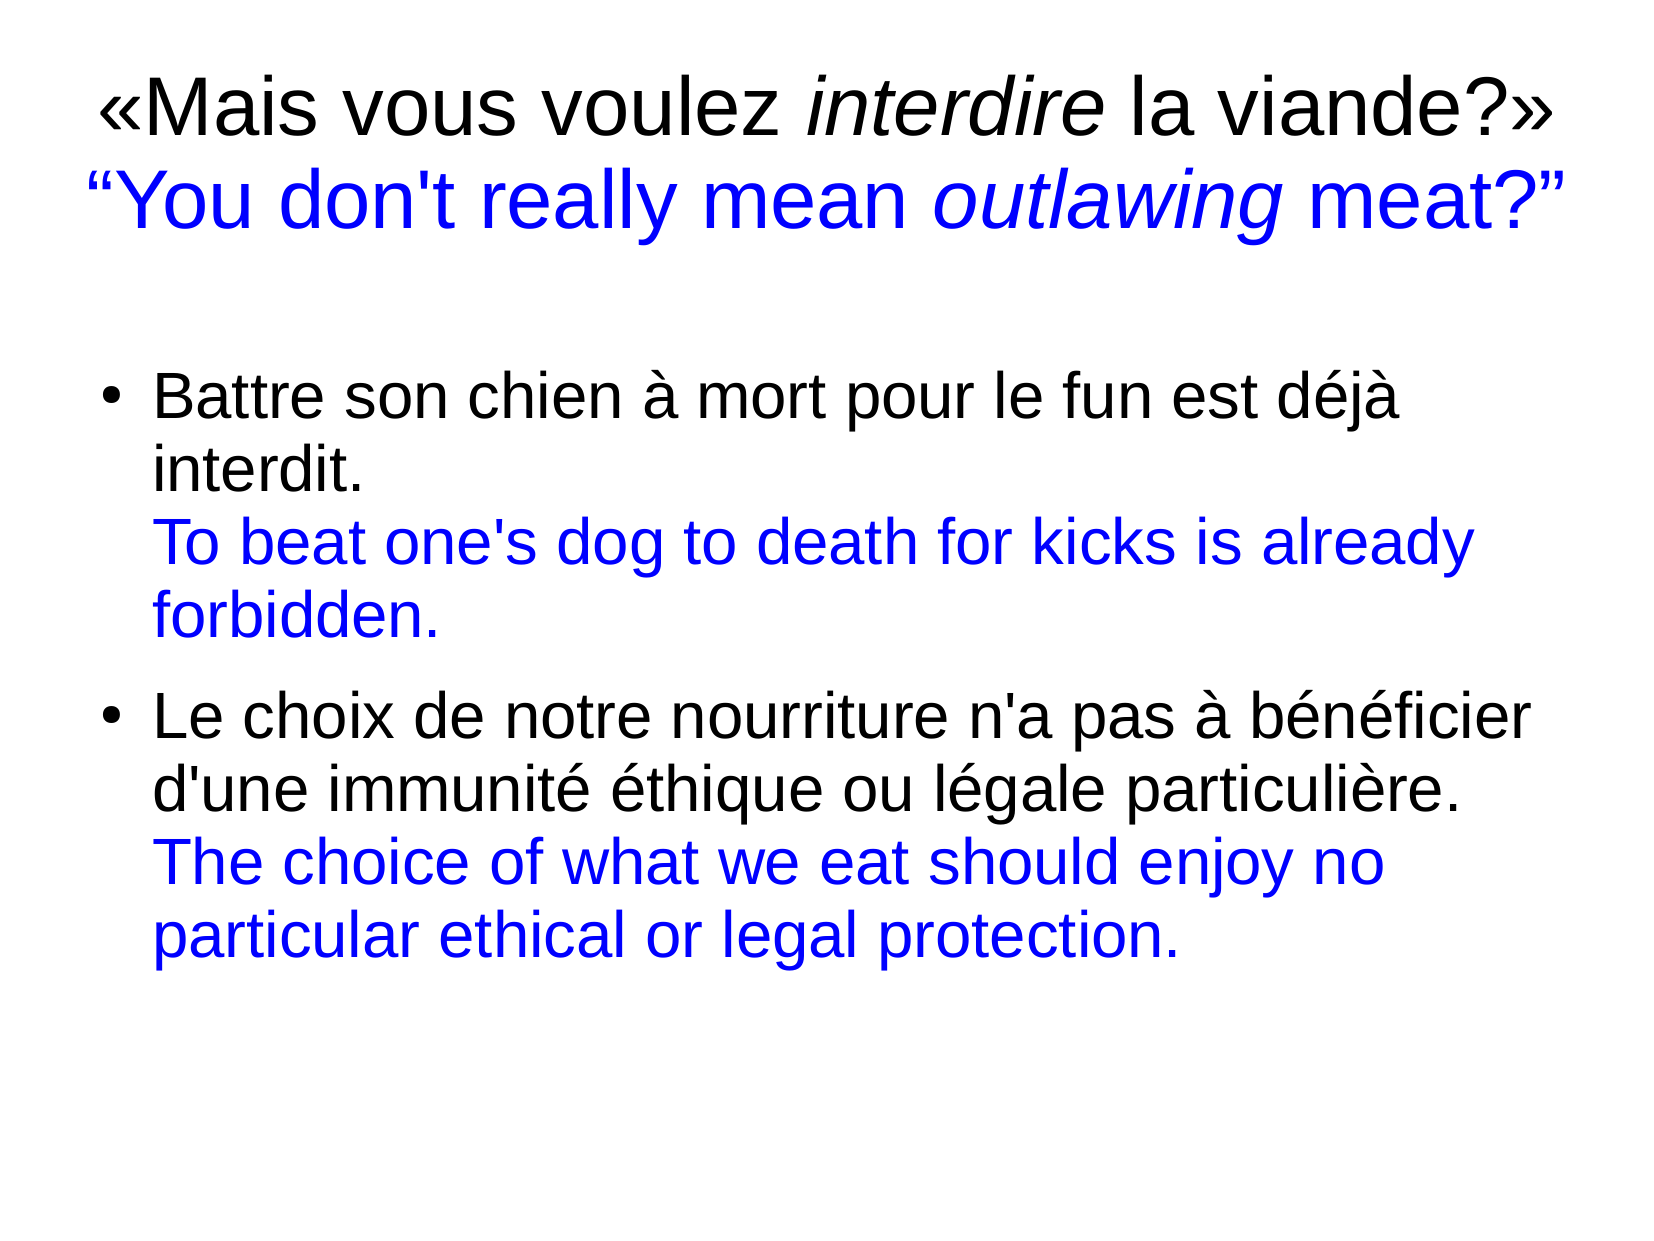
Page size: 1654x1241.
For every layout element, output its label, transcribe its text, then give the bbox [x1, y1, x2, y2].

list Battre son chien à mort pour le fun est déjà interdit. To beat one's dog to death for kicks is already forbidden. Le choix de notre nourriture n'a pas à bénéficier d'une immunité éthique ou légale particulière. The choice of what we eat should enjoy no particular ethical or legal protection. [82, 360, 1538, 1126]
title «Mais vous voulez interdire la viande?» “You don't really mean outlawing meat?” [82, 49, 1571, 257]
